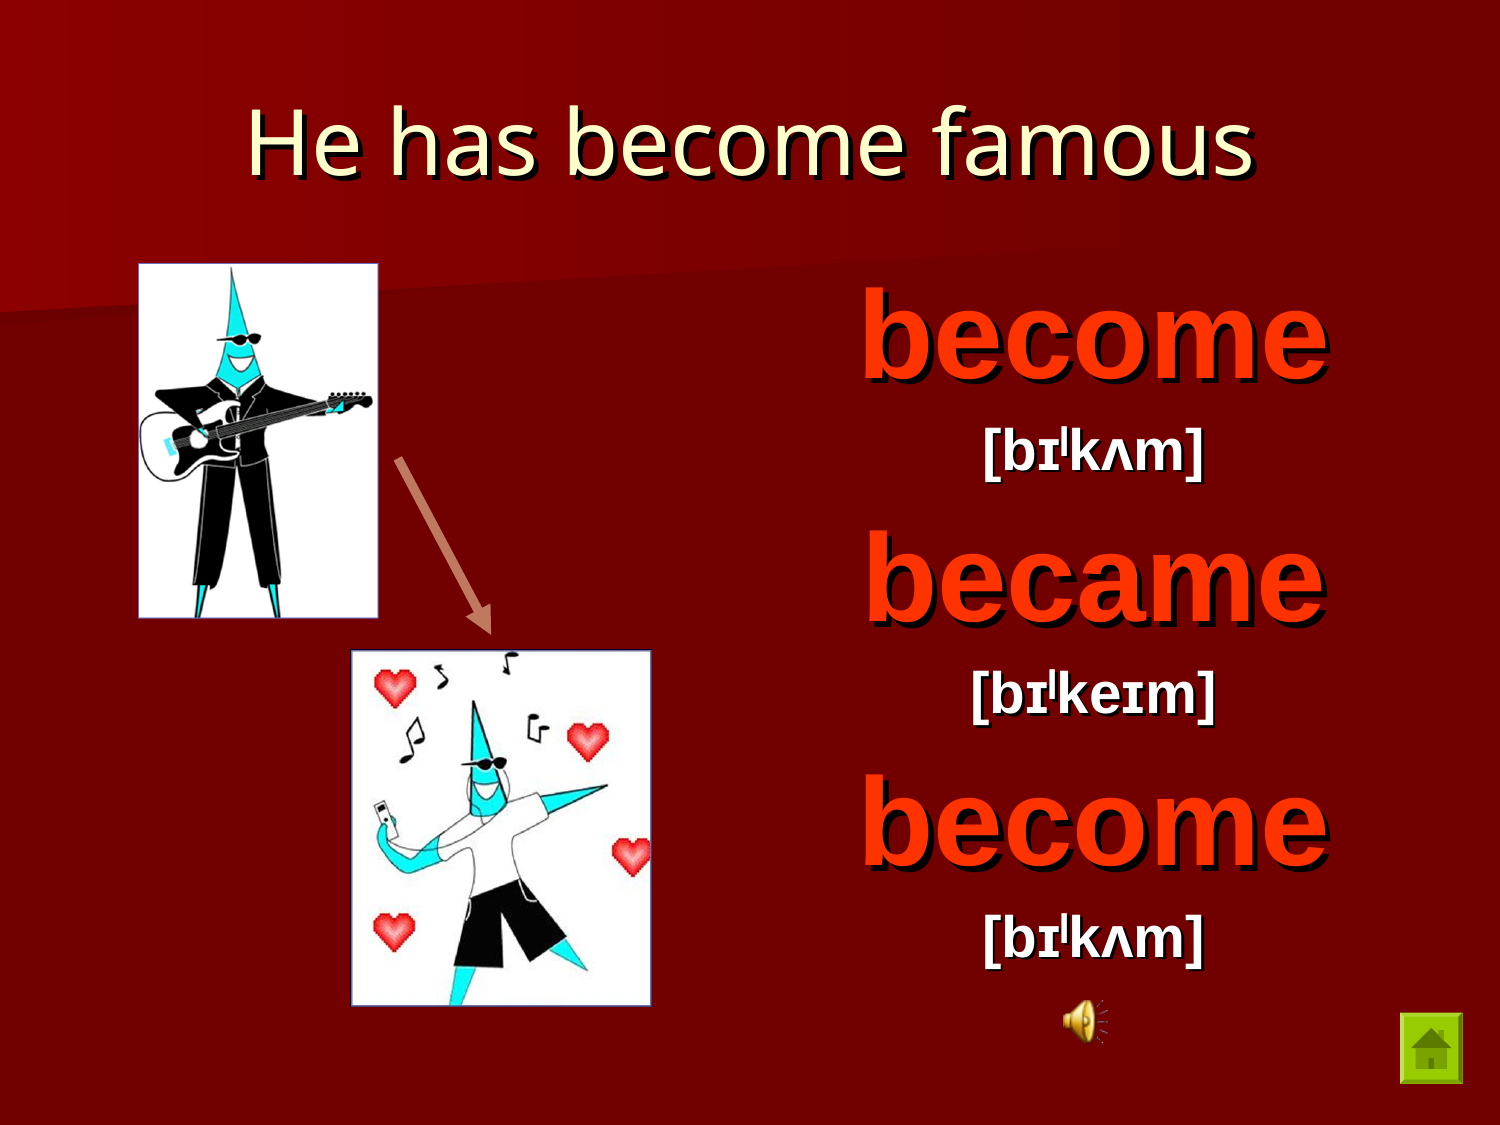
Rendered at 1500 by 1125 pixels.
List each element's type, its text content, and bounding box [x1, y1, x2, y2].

picture [350, 649, 652, 1007]
picture [1062, 999, 1113, 1051]
picture [137, 262, 379, 619]
title He has become famous [75, 45, 1426, 233]
list become [bɪˡkʌm] became [bɪˡkeɪm] become [bɪˡkʌm] [762, 262, 1426, 1000]
text_box [1401, 1012, 1463, 1084]
